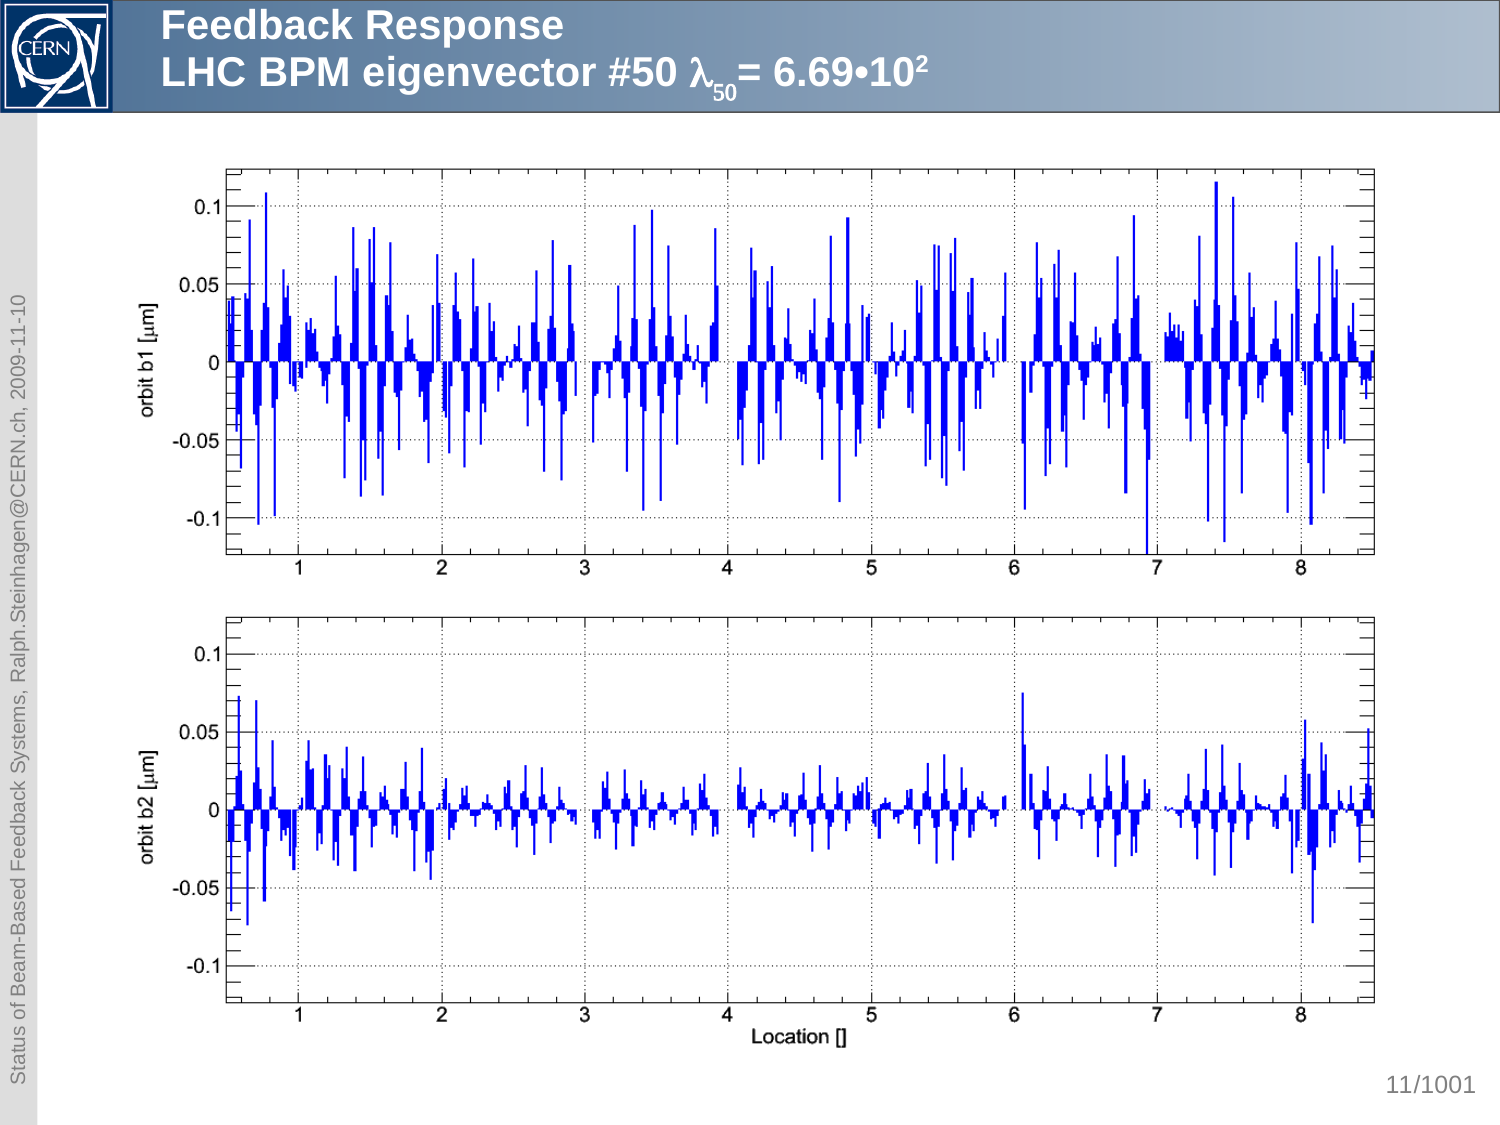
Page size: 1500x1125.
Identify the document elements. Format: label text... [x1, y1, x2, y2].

picture [0, 0, 113, 113]
picture [96, 160, 1400, 1063]
title Feedback Response LHC BPM eigenvector #50 l50= 6.69•102 [160, 0, 1340, 108]
